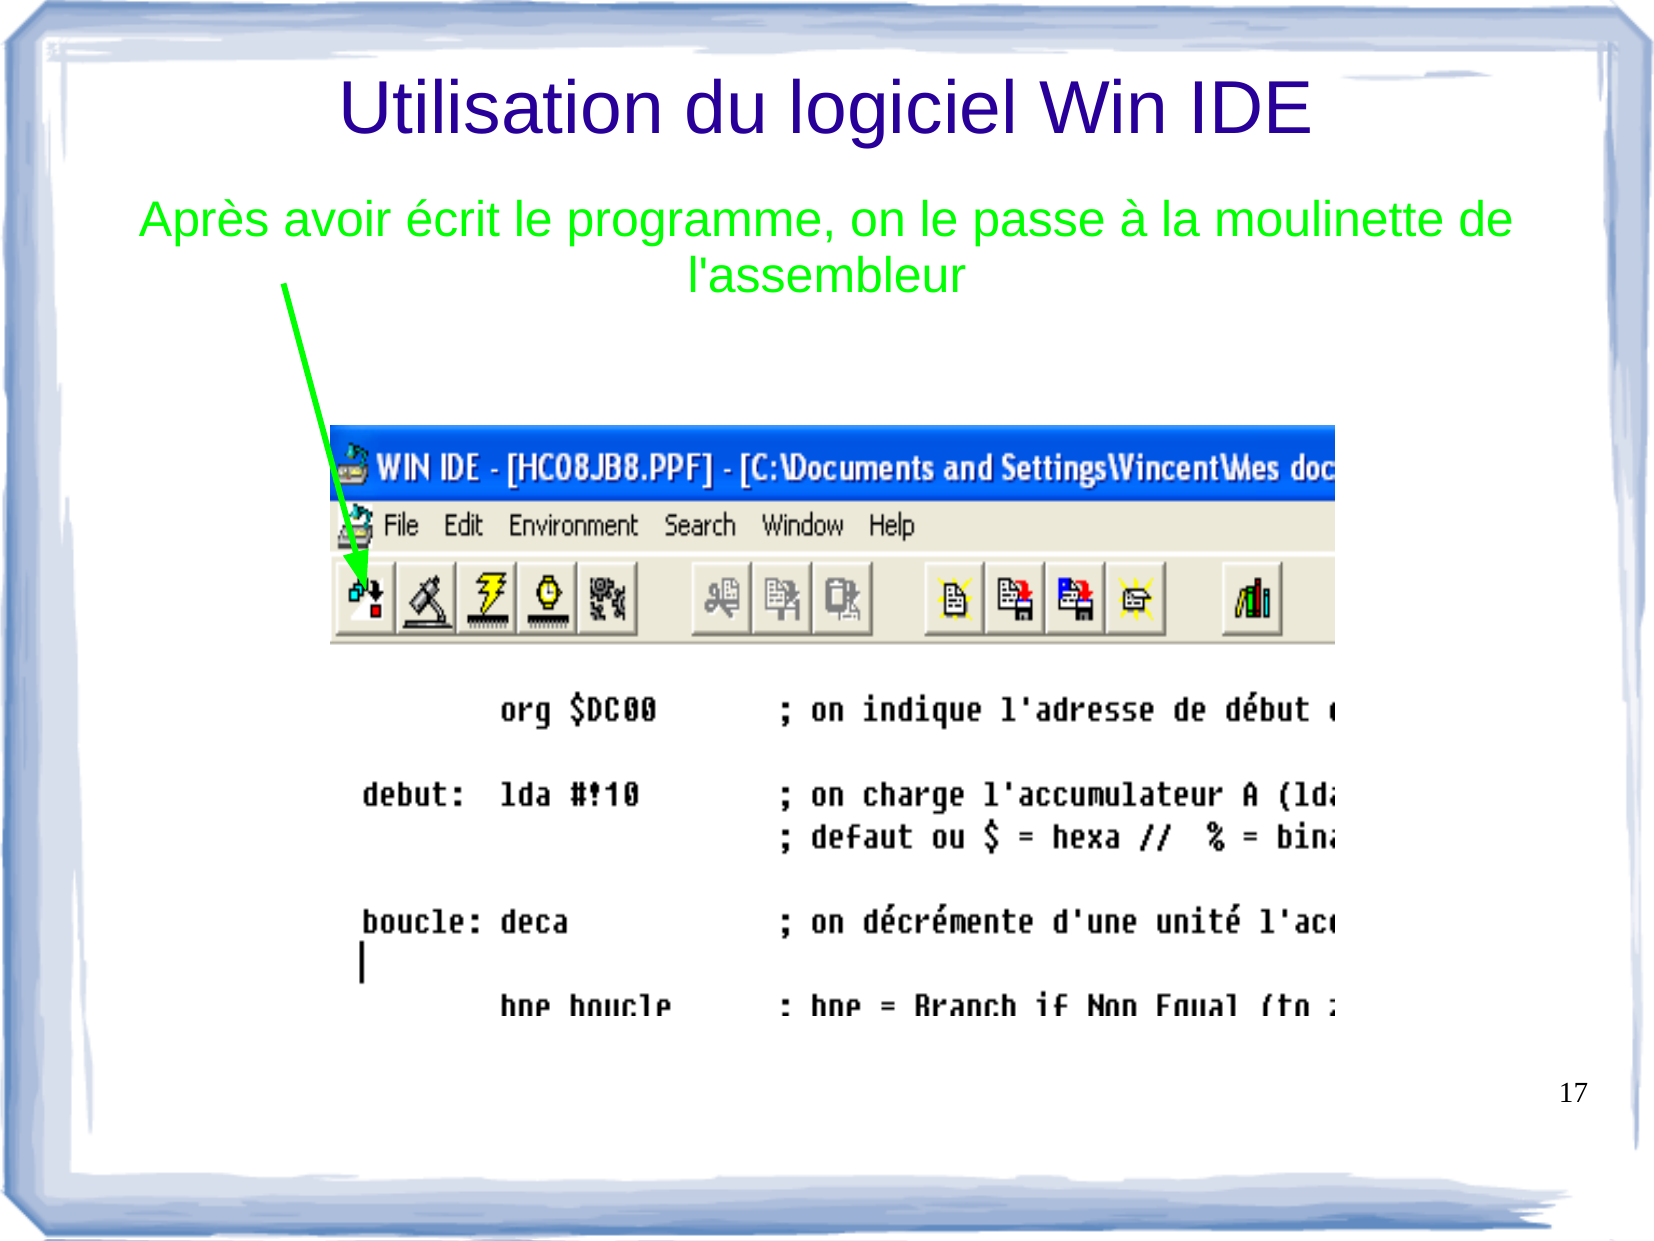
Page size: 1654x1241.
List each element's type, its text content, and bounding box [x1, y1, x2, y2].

title Après avoir écrit le programme, on le passe à la moulinette de l'assembleur [82, 188, 1571, 305]
title Utilisation du logiciel Win IDE [82, 49, 1571, 166]
picture [0, 0, 1654, 1241]
